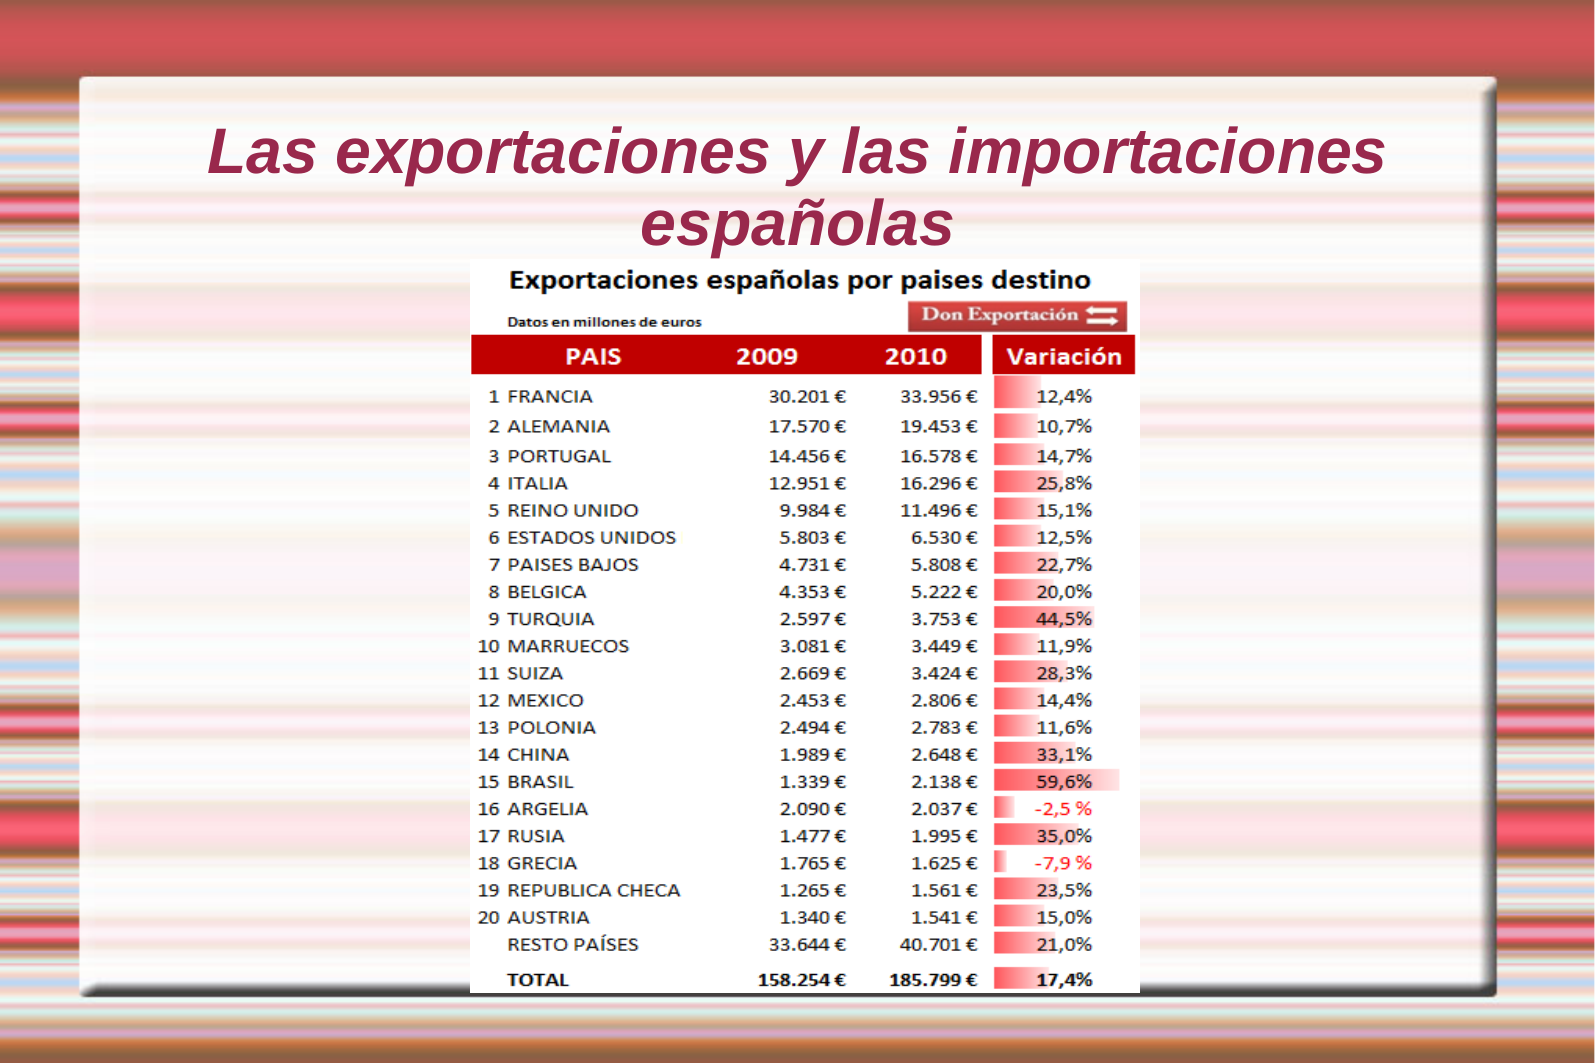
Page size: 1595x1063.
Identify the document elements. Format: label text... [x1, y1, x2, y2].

picture [0, 0, 1595, 1063]
title Las exportaciones y las importaciones españolas [117, 98, 1479, 276]
